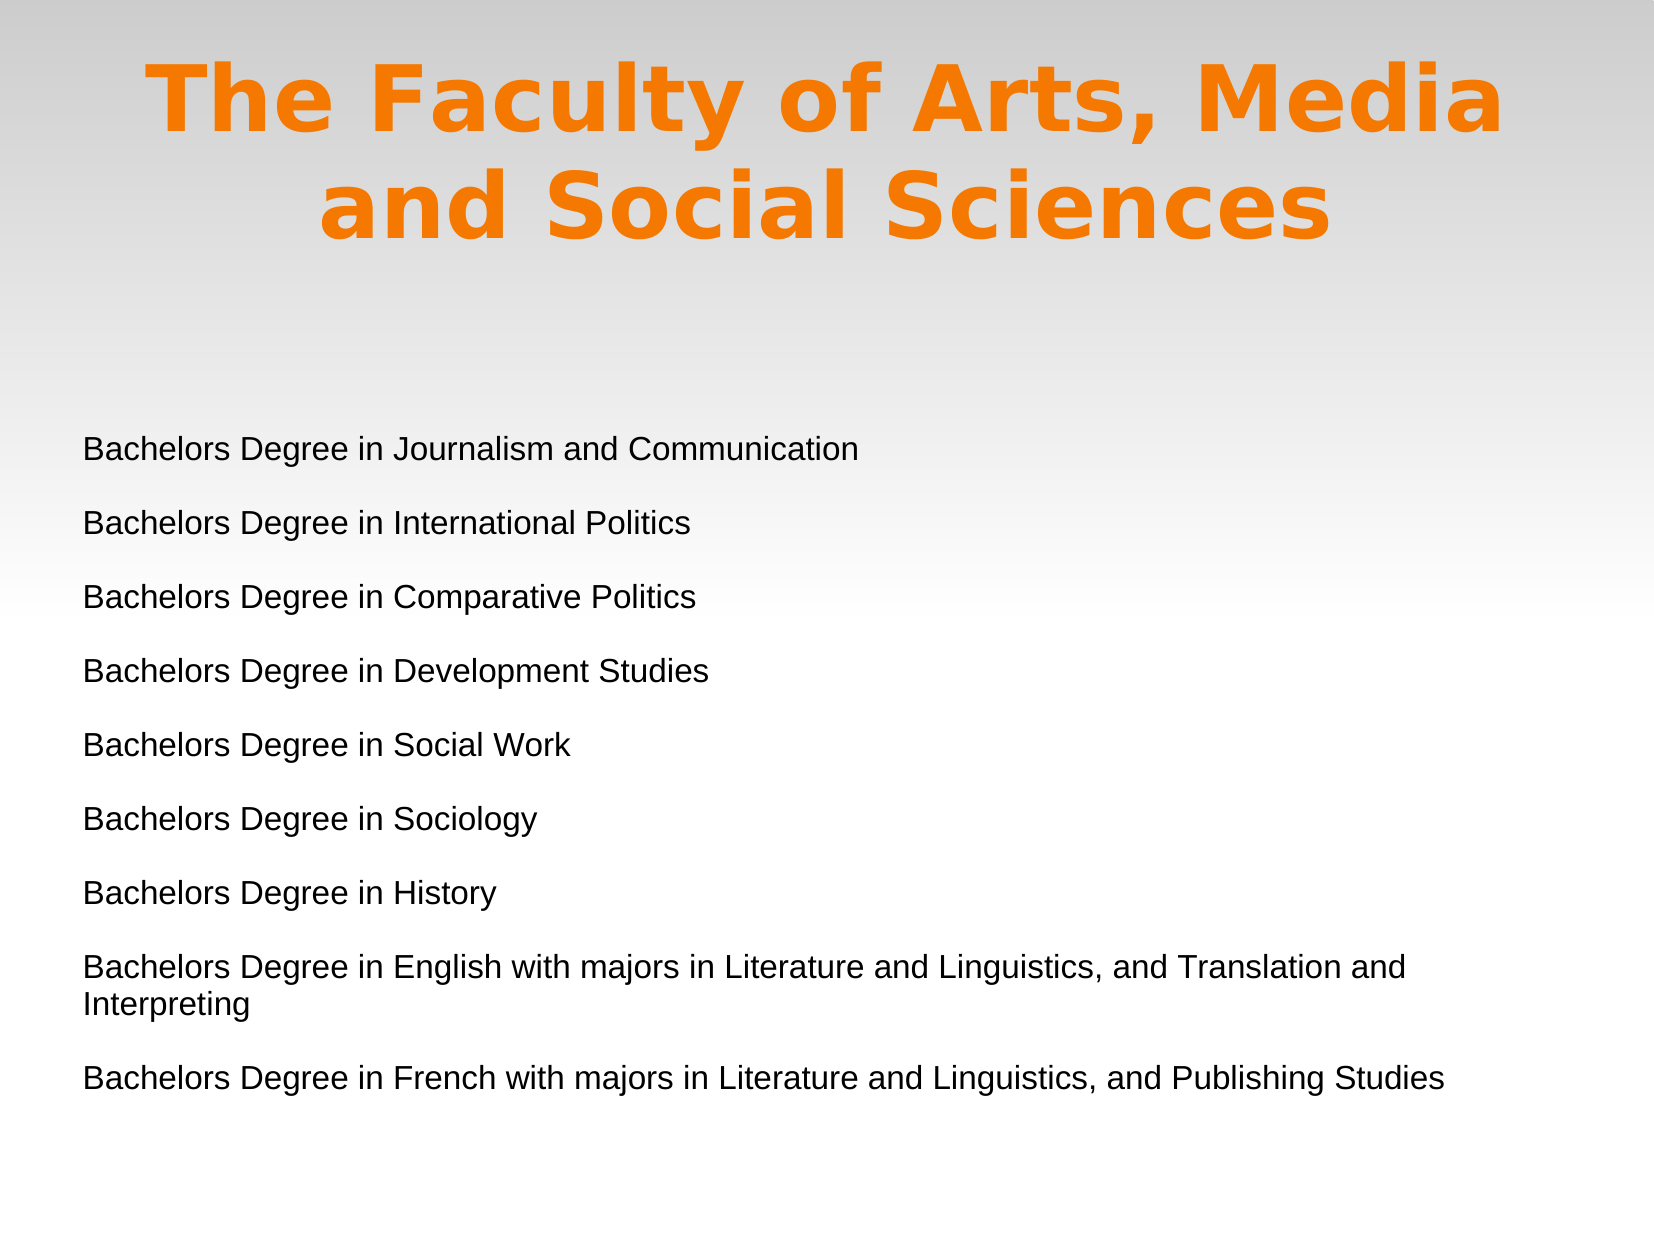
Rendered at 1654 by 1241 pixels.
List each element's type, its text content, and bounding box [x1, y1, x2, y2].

subtitle Bachelors Degree in Journalism and Communication Bachelors Degree in International Politics Bachelors Degree in Comparative Politics Bachelors Degree in Development Studies Bachelors Degree in Social Work Bachelors Degree in Sociology Bachelors Degree in History Bachelors Degree in English with majors in Literature and Linguistics, and Translation and Interpreting Bachelors Degree in French with majors in Literature and Linguistics, and Publishing Studies [82, 361, 1571, 1166]
title The Faculty of Arts, Media and Social Sciences [82, 45, 1571, 261]
